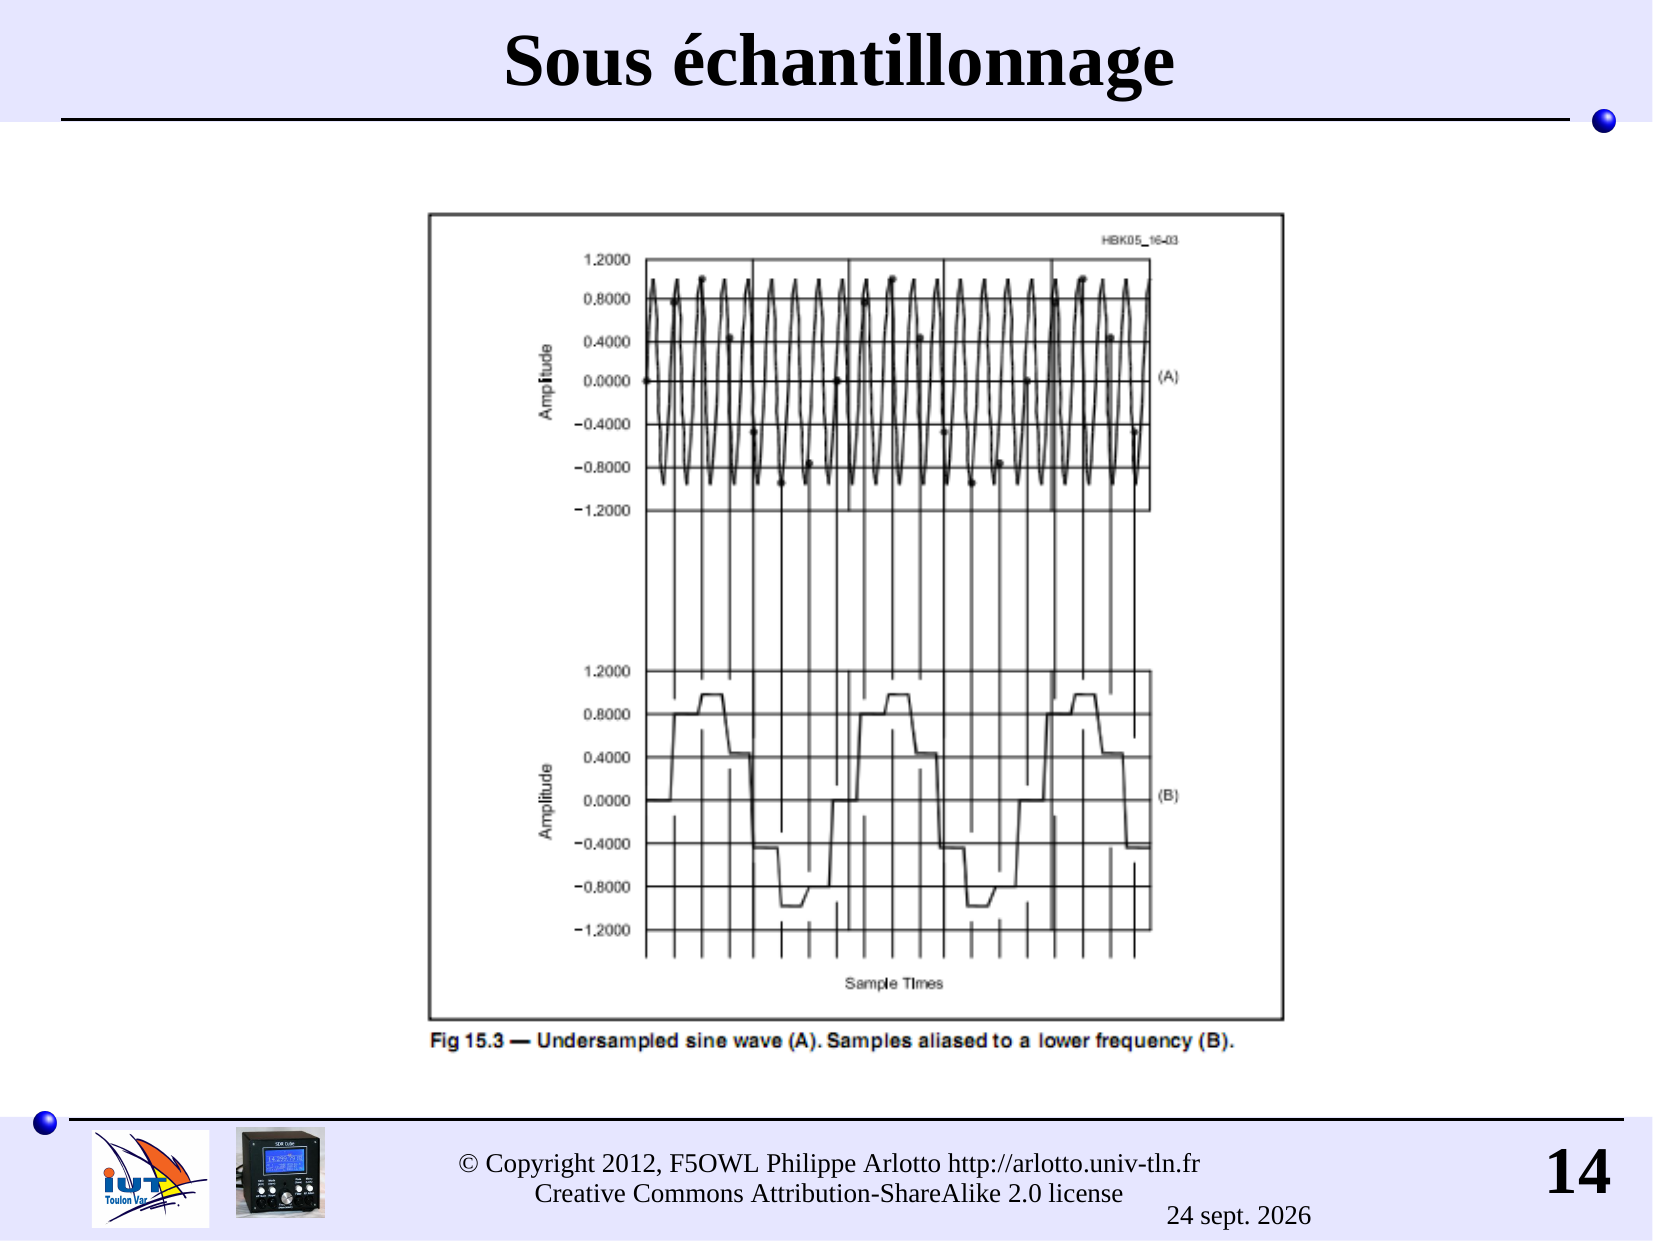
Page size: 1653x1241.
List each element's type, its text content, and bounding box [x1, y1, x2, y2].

picture [236, 1127, 325, 1218]
title Sous échantillonnage [95, 11, 1585, 110]
picture [413, 198, 1300, 1063]
